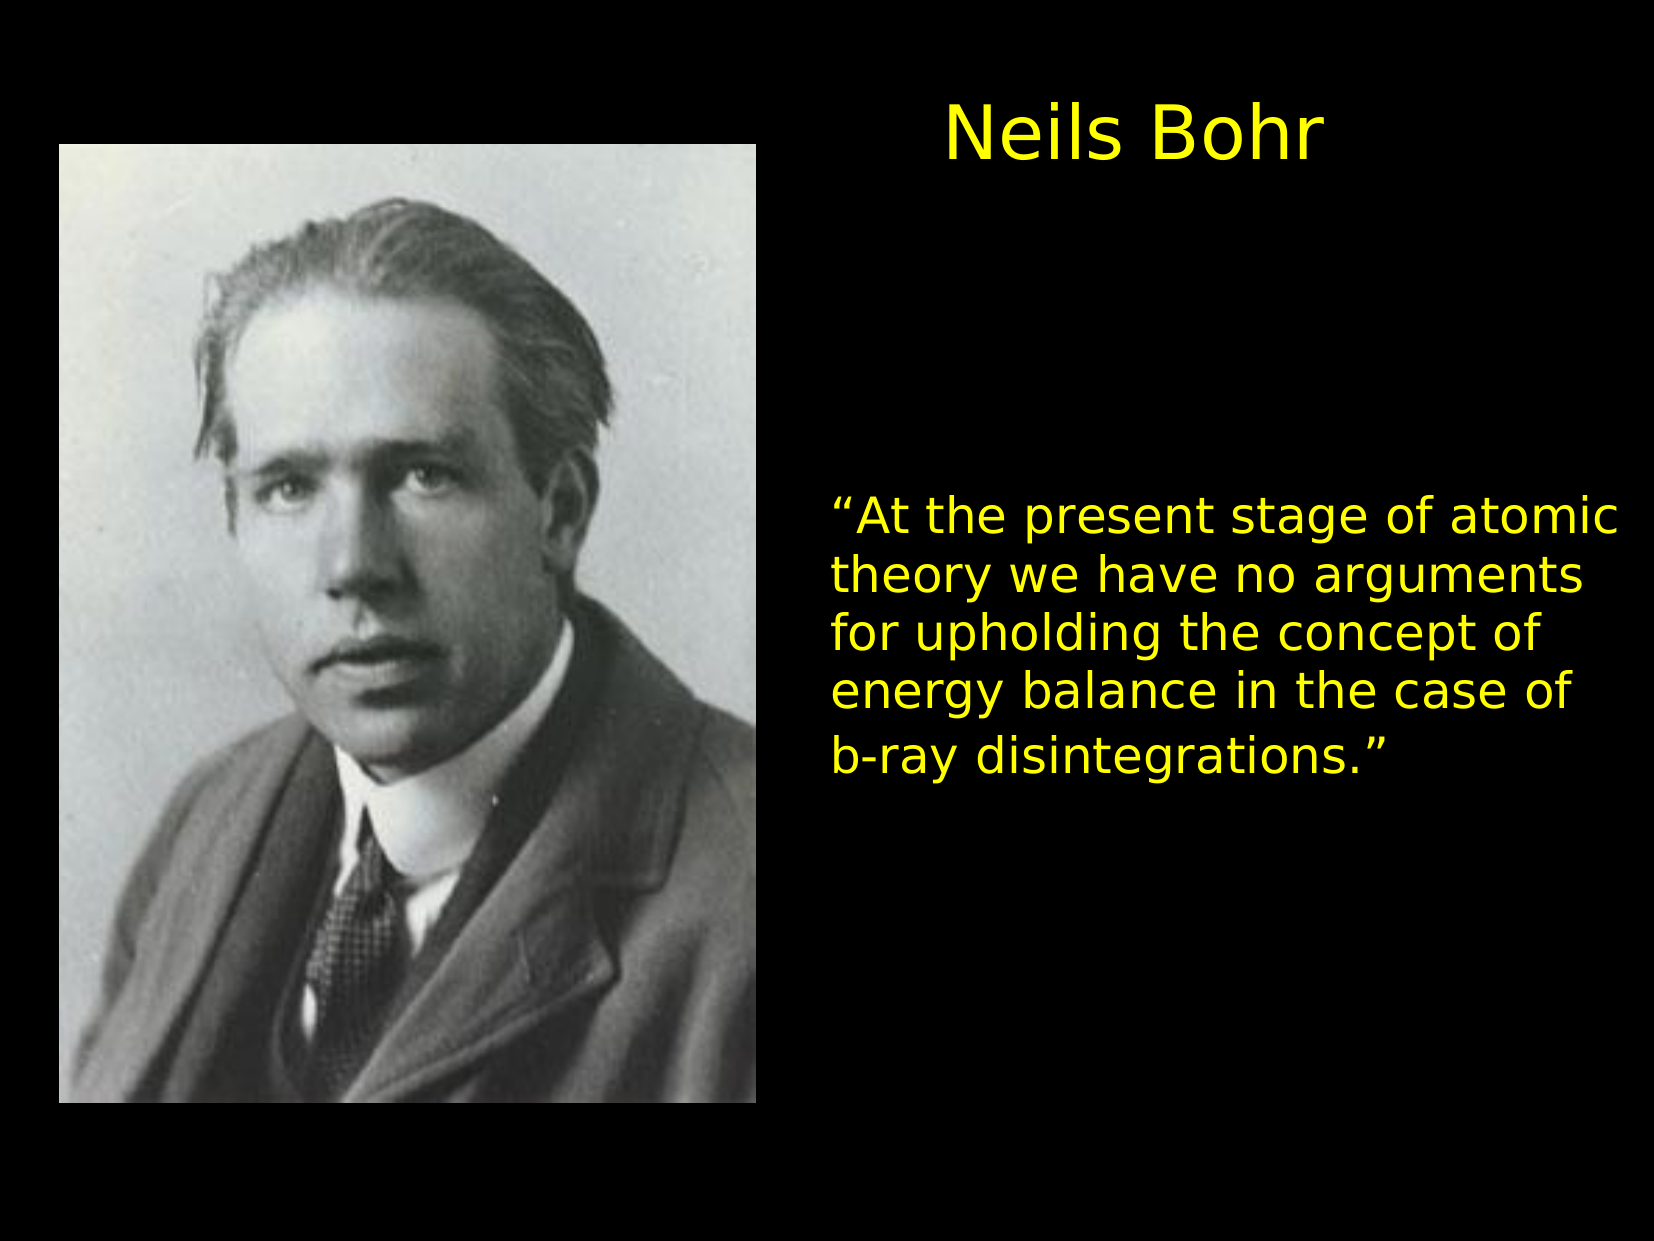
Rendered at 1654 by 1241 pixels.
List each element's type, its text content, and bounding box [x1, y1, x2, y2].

picture [59, 144, 756, 1103]
text_box “At the present stage of atomic theory we have no arguments for upholding the concept of energy balance in the case of b-ray disintegrations.” [815, 480, 1636, 794]
text_box Neils Bohr [927, 83, 1340, 186]
